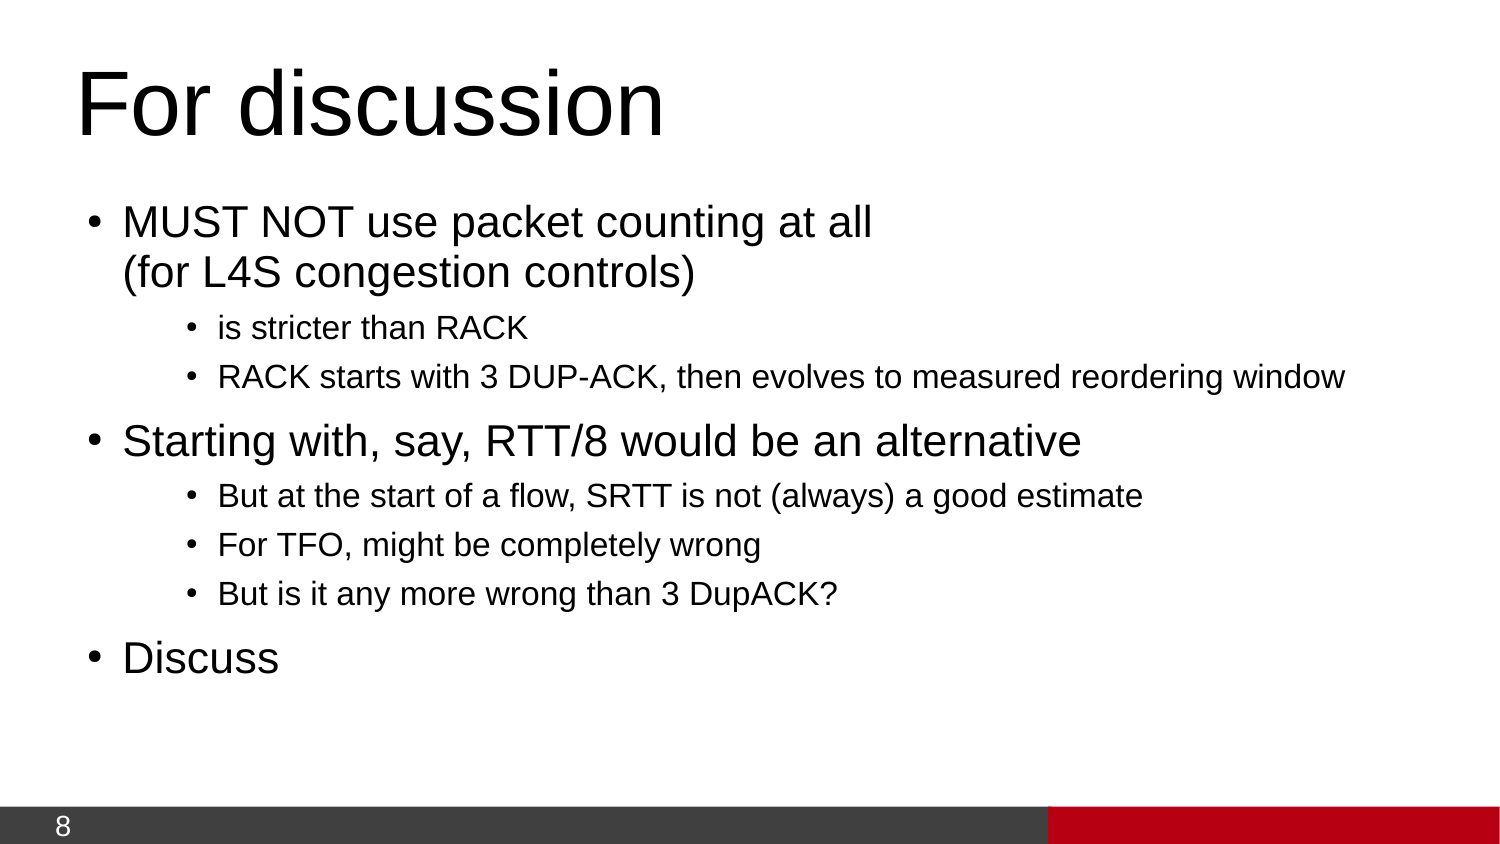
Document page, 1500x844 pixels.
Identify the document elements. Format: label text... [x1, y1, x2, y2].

title For discussion [75, 33, 1425, 175]
list MUST NOT use packet counting at all (for L4S congestion controls) is stricter than RACK RACK starts with 3 DUP-ACK, then evolves to measured reordering window Starting with, say, RTT/8 would be an alternative But at the start of a flow, SRTT is not (always) a good estimate For TFO, might be completely wrong But is it any more wrong than 3 DupACK? Discuss [75, 197, 1425, 687]
